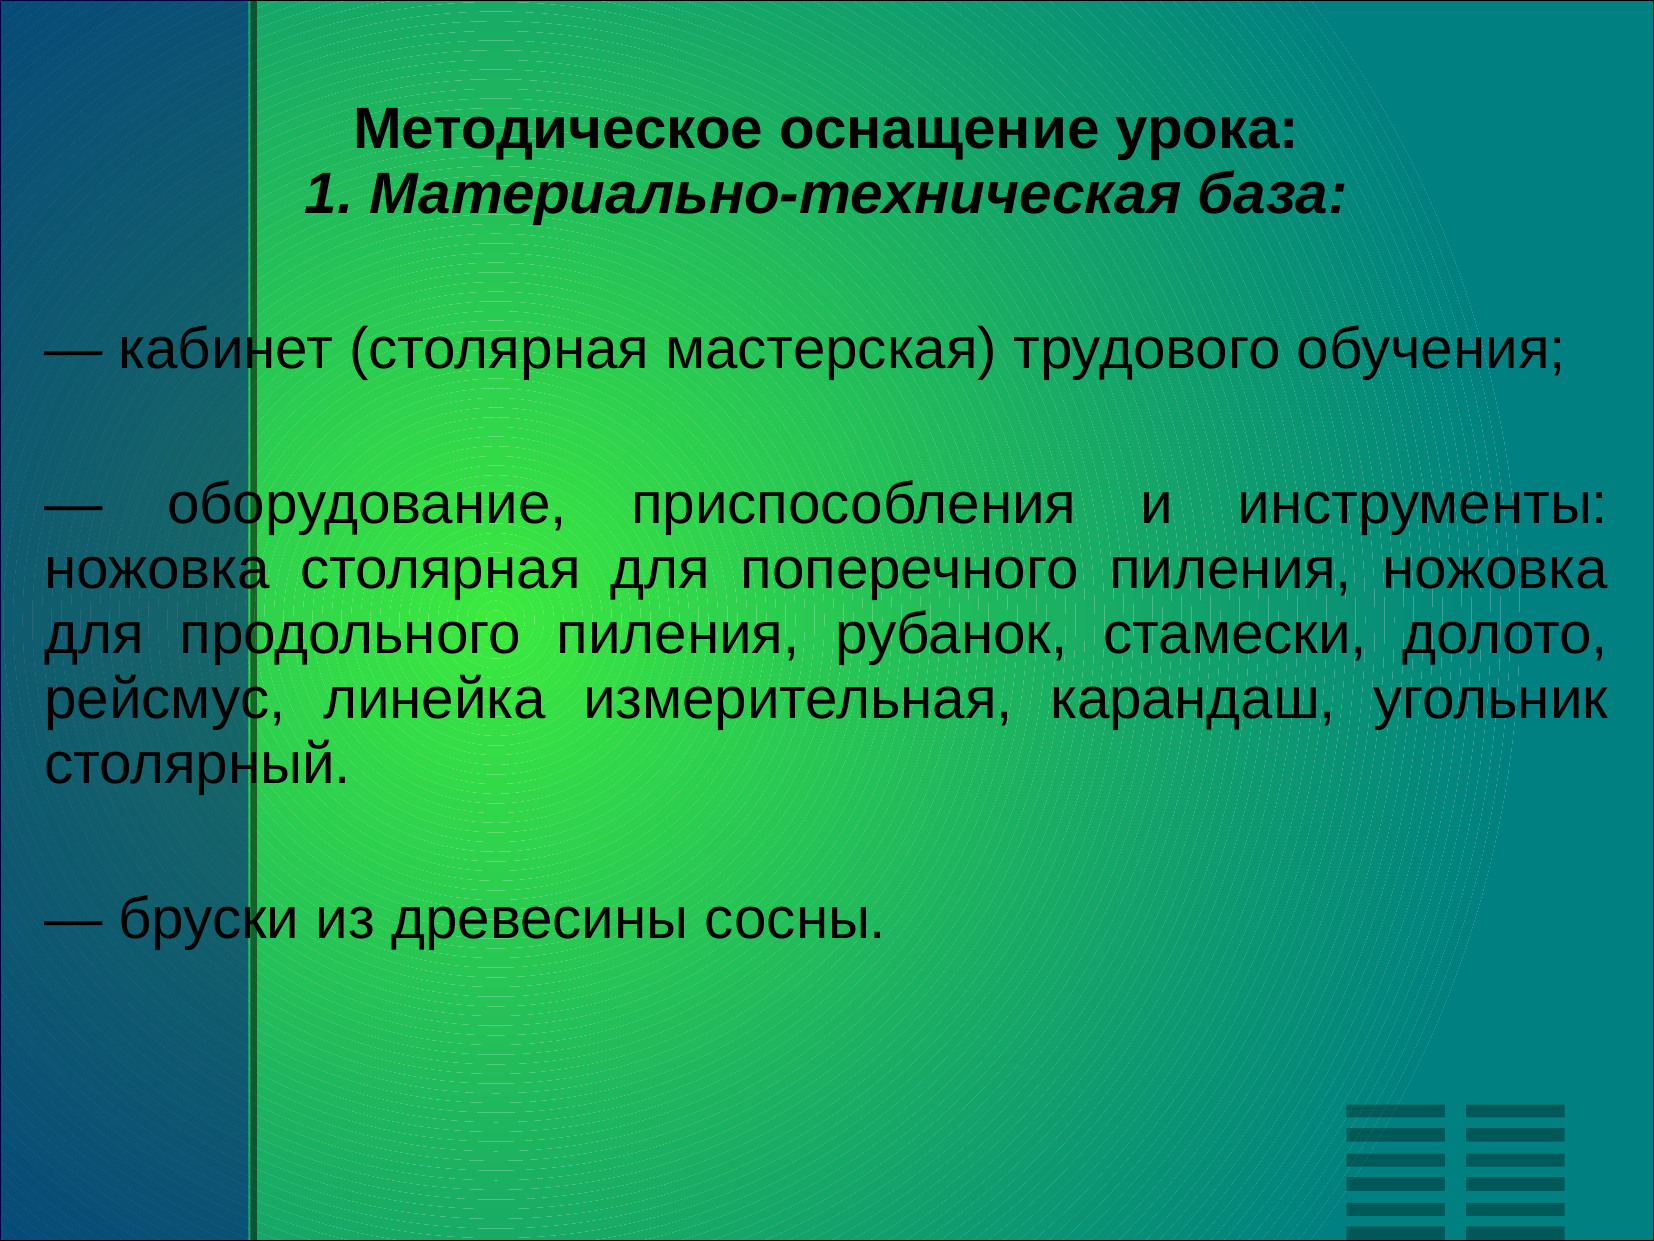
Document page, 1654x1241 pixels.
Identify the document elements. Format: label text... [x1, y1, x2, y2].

text_box Методическое оснащение урока: 1. Материально-техническая база: — кабинет (столярная мастерская) трудового обучения; — оборудование, приспособления и инструменты: ножовка столярная для поперечного пиления, ножовка для продольного пиления, рубанок, стамески, долото, рейсмус, линейка измерительная, карандаш, угольник столярный. — бруски из древесины сосны. [29, 88, 1625, 1152]
